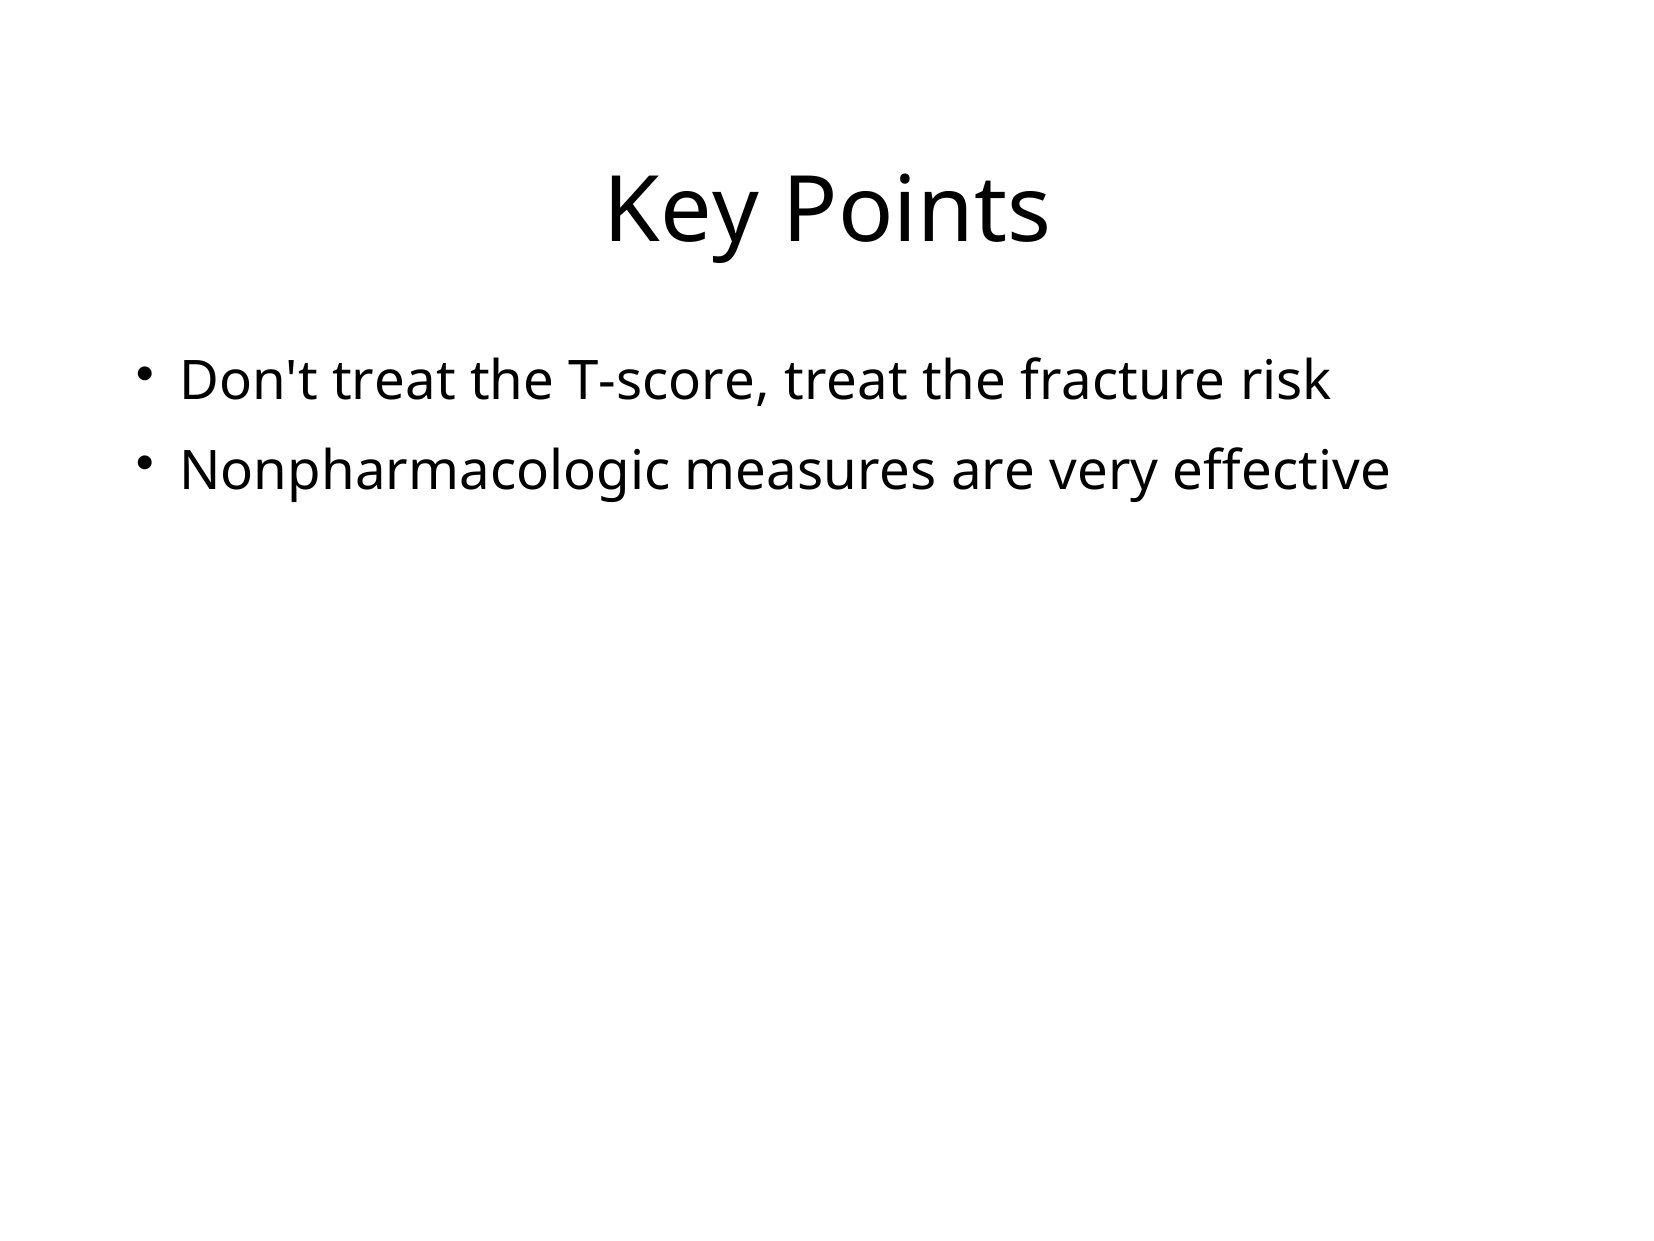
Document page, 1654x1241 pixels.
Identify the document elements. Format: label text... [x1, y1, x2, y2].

title Key Points [121, 155, 1534, 258]
list Don't treat the T-score, treat the fracture risk Nonpharmacologic measures are very effective [121, 344, 1534, 588]
